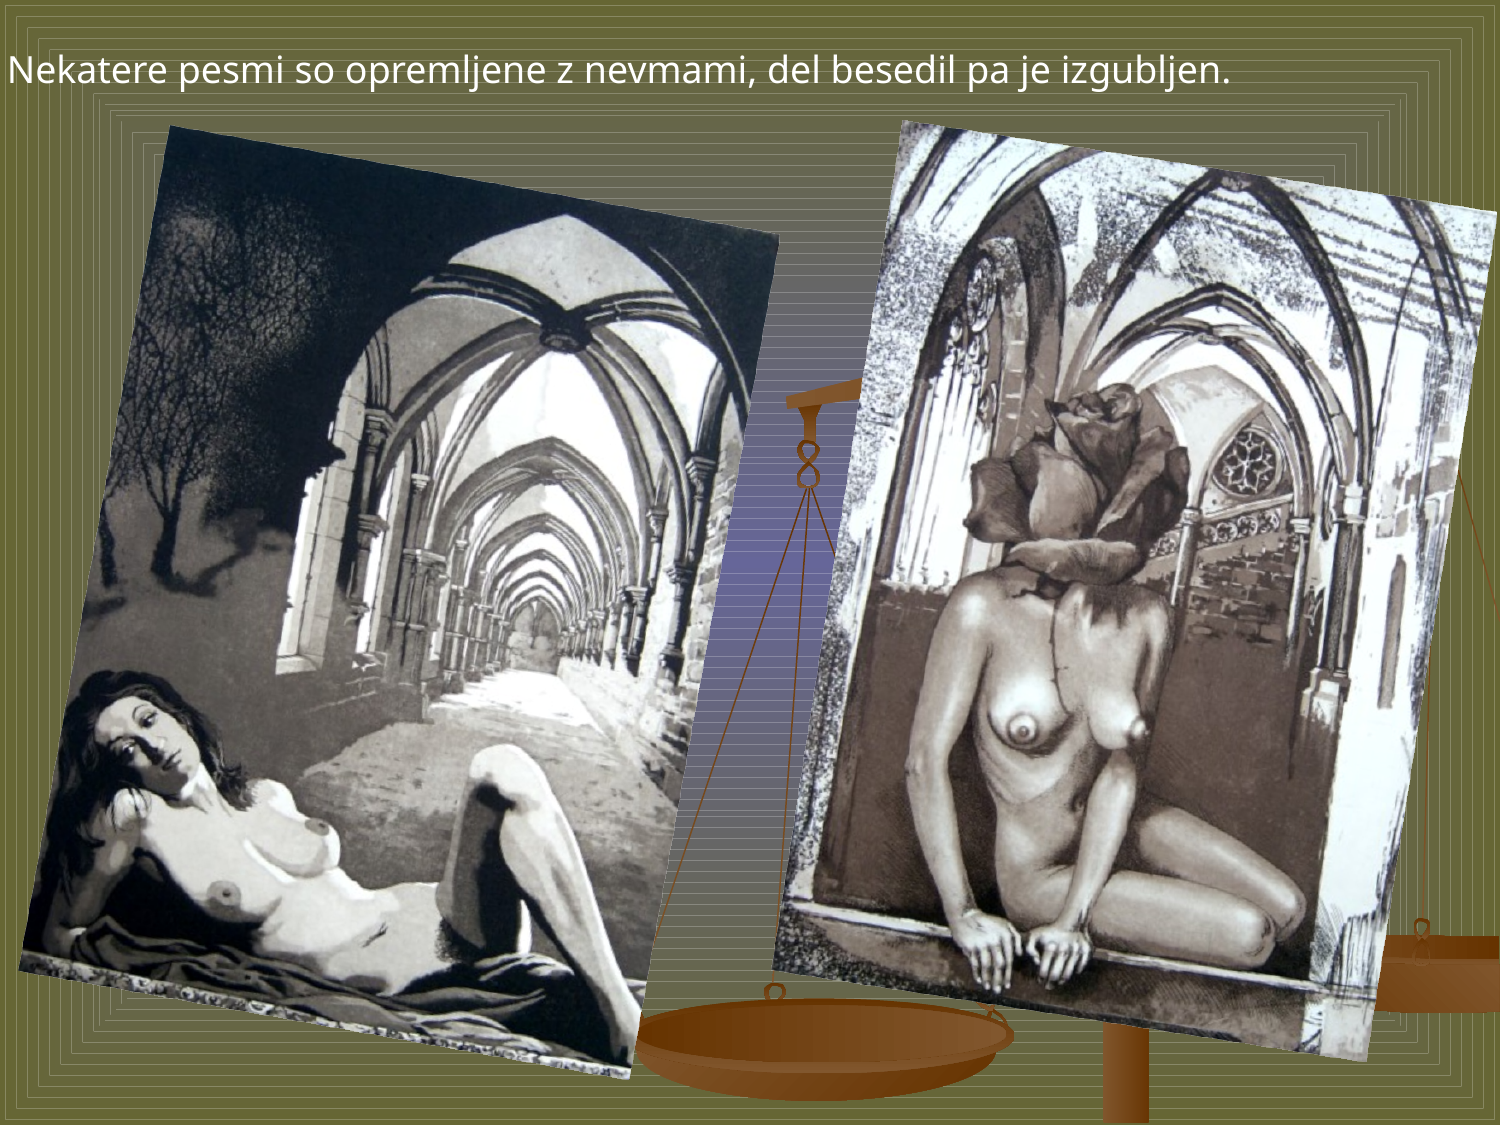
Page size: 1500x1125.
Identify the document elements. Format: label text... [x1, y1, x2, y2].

text_box Nekatere pesmi so opremljene z nevmami, del besedil pa je izgubljen. [0, 43, 1248, 145]
picture [770, 120, 1497, 1062]
picture [17, 124, 780, 1080]
